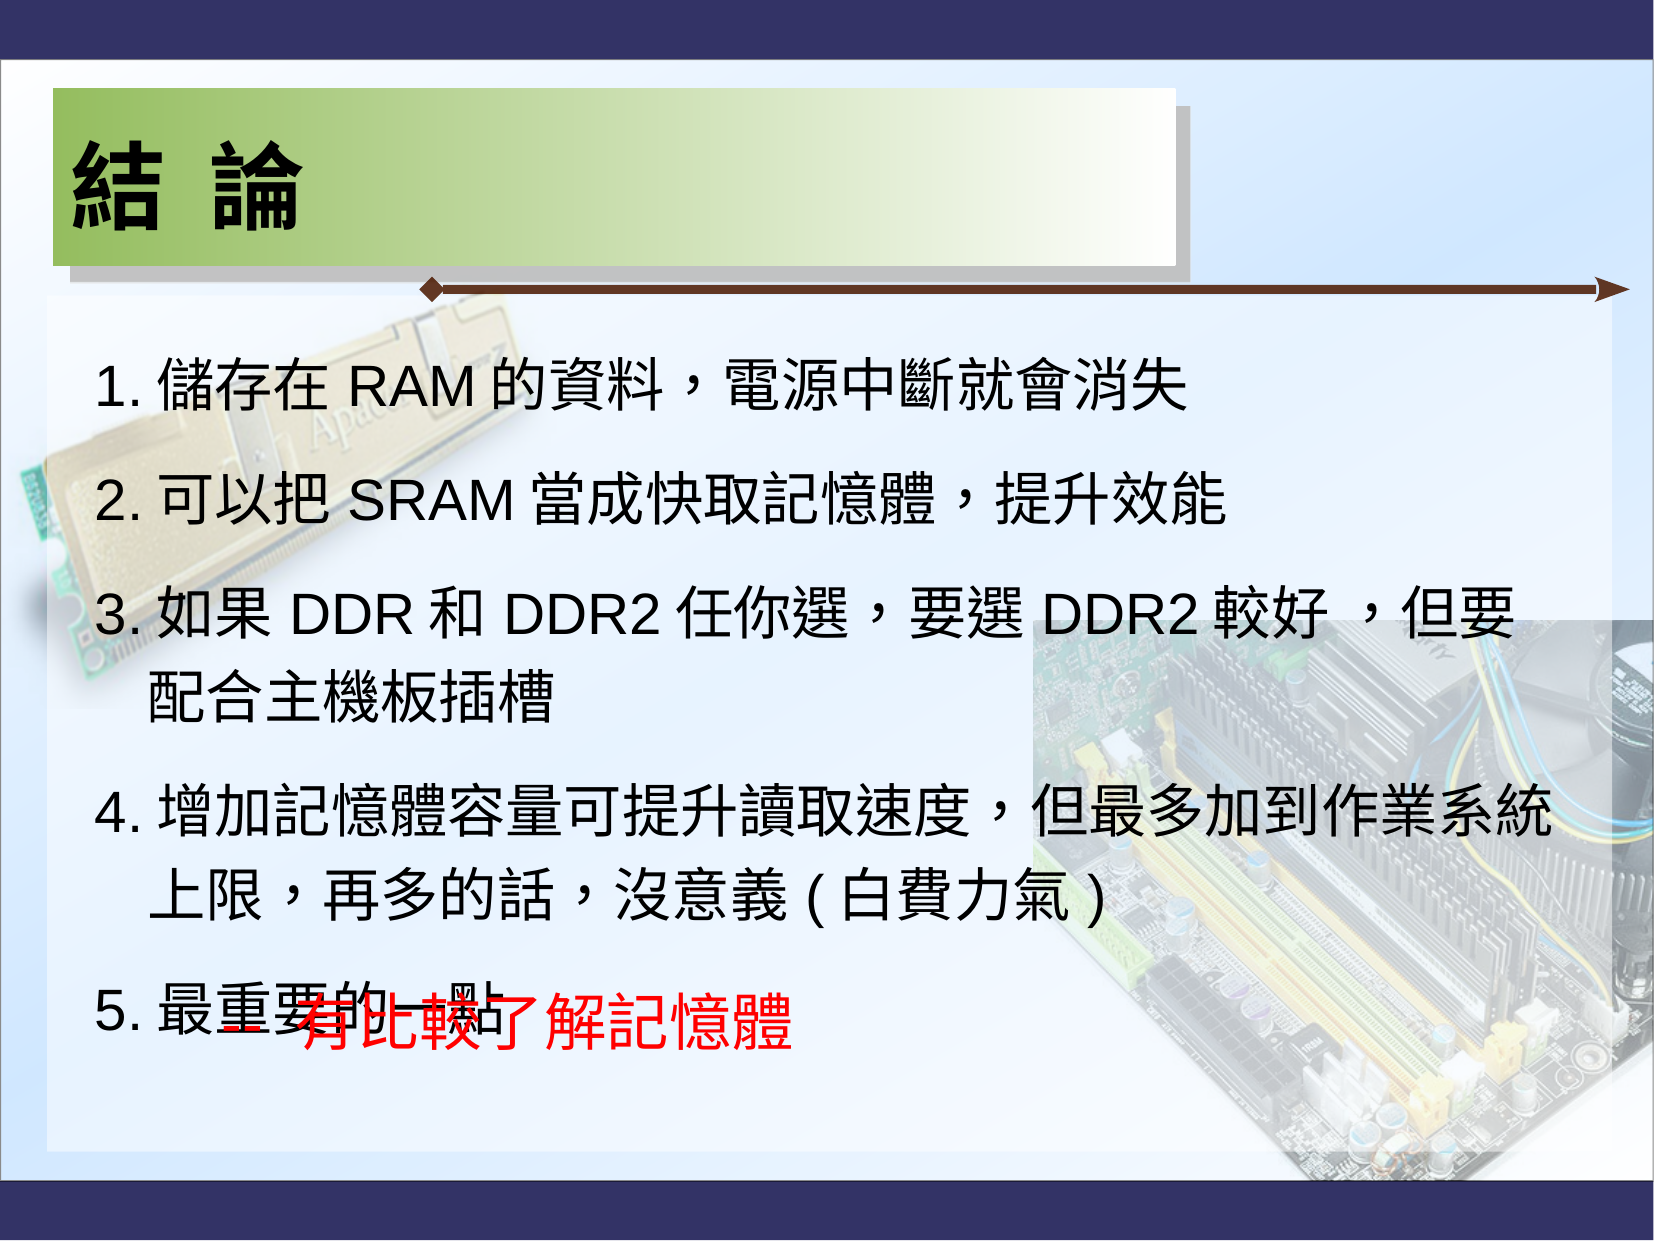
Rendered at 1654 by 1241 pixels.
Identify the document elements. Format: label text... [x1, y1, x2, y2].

title 結 論 [70, 76, 1654, 284]
list 1.儲存在RAM的資料，電源中斷就會消失 2.可以把SRAM當成快取記憶體，提升效能 3.如果DDR和DDR2任你選，要選DDR2較好 ，但要配合主機板插槽 4.增加記憶體容量可提升讀取速度，但最多加到作業系統上限，再多的話，沒意義(白費力氣) 5.最重要的一點 [76, 339, 1565, 1143]
text_box -- 有比較了解記憶體 [188, 973, 839, 1063]
